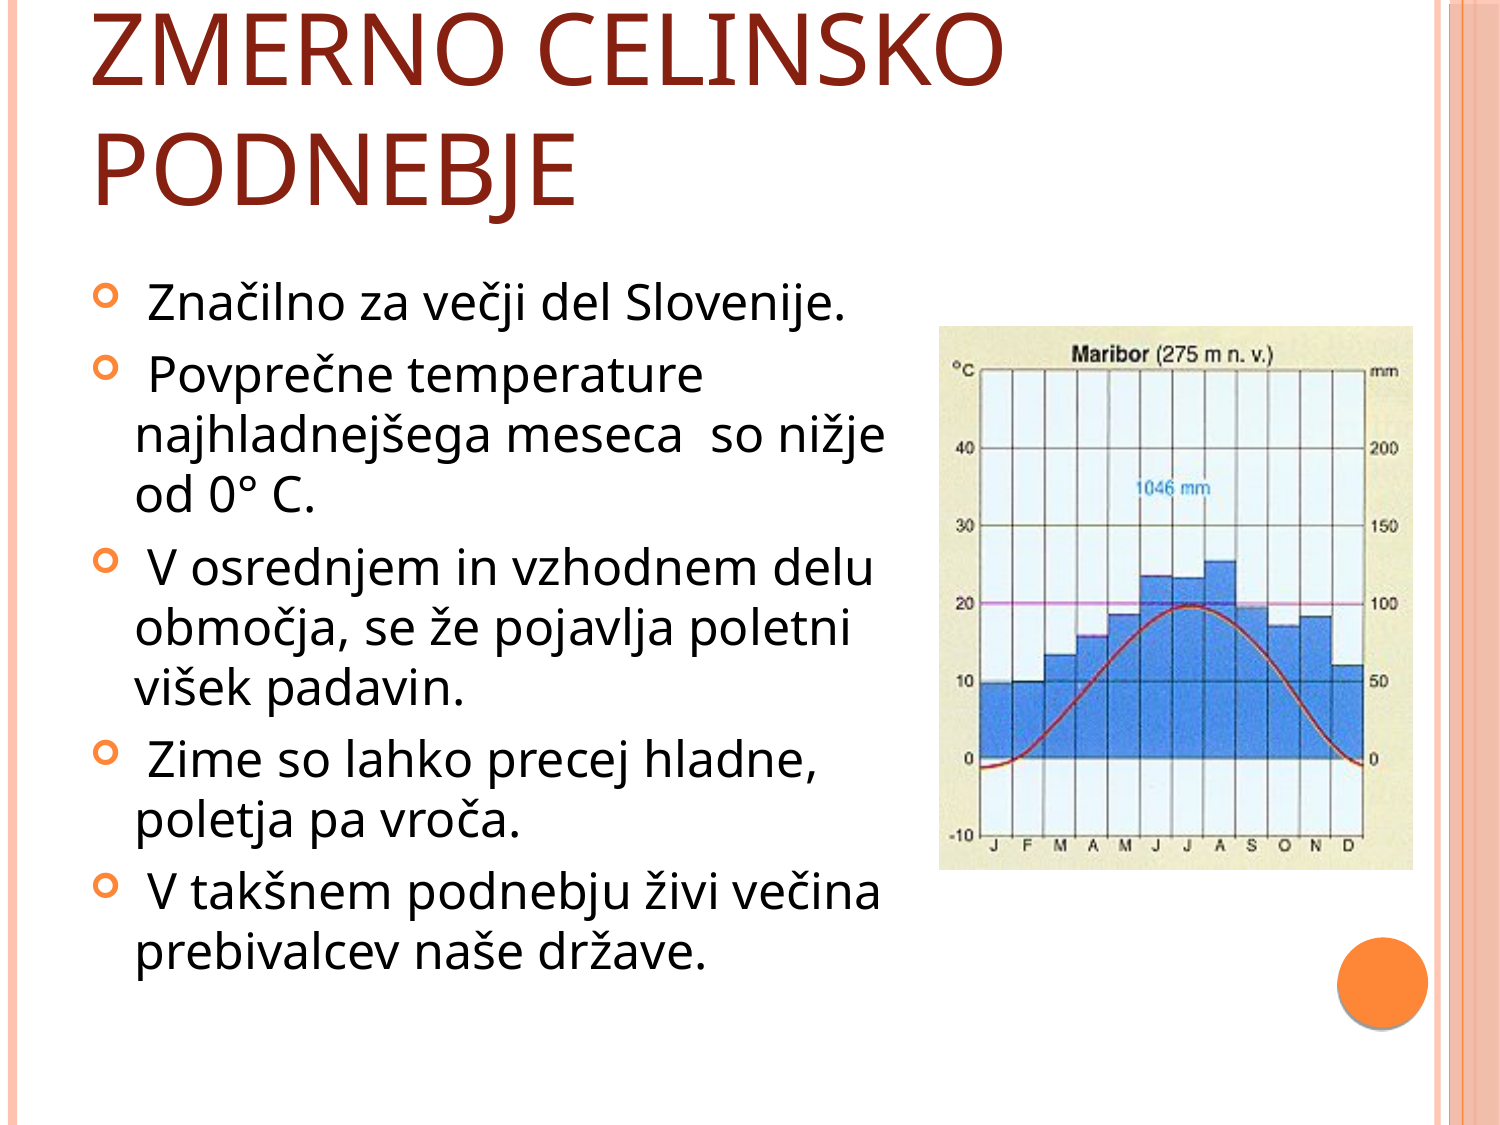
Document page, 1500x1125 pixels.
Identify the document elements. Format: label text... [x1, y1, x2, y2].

picture [939, 326, 1413, 870]
list Značilno za večji del Slovenije. Povprečne temperature najhladnejšega meseca so nižje od 0° C. V osrednjem in vzhodnem delu območja, se že pojavlja poletni višek padavin. Zime so lahko precej hladne, poletja pa vroča. V takšnem podnebju živi večina prebivalcev naše države. [75, 262, 916, 1059]
title Zmerno celinsko podnebje [75, 45, 1300, 233]
